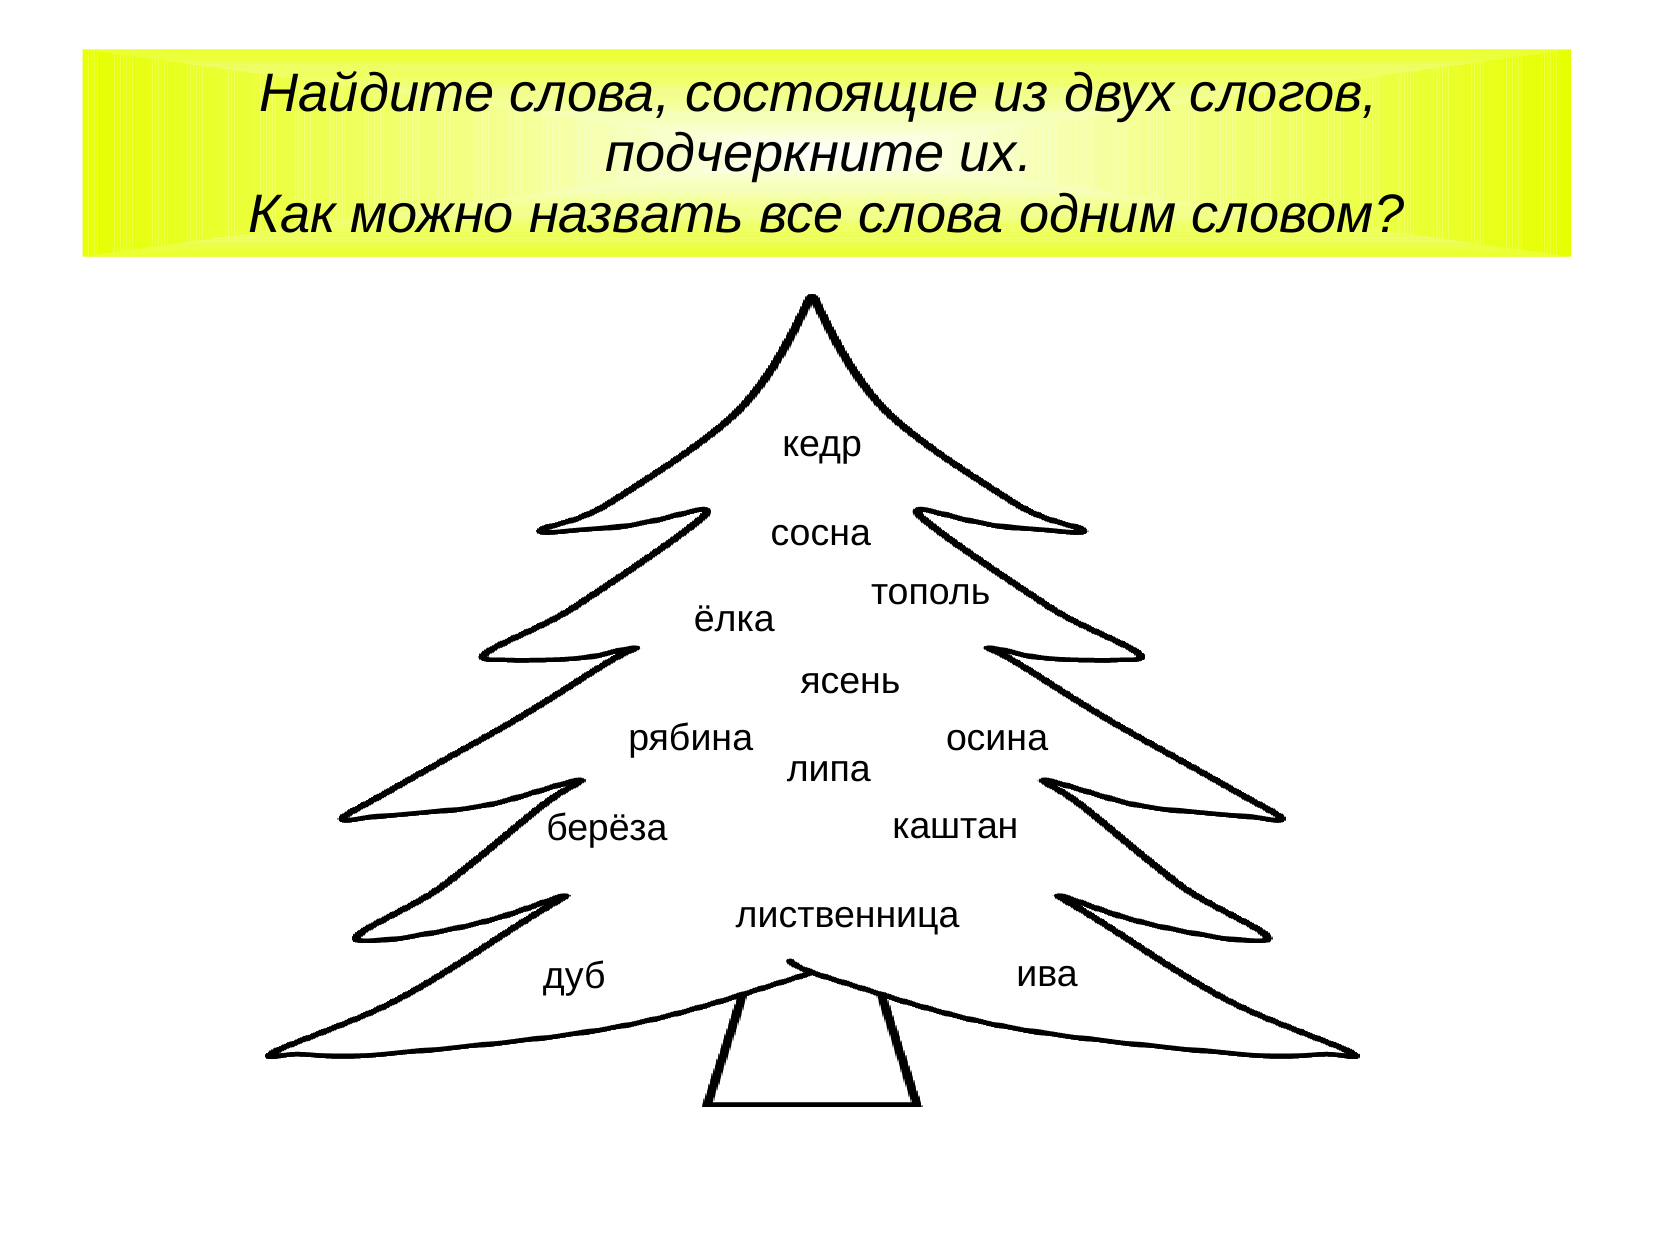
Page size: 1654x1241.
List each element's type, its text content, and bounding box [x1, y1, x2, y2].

text_box ива [1001, 944, 1093, 1002]
text_box липа [772, 740, 886, 798]
text_box ёлка [679, 590, 790, 648]
text_box кедр [767, 415, 886, 473]
text_box дуб [528, 947, 621, 1004]
text_box осина [931, 708, 1063, 766]
text_box берёза [531, 799, 709, 857]
text_box рябина [613, 708, 768, 766]
text_box тополь [856, 563, 1006, 621]
picture [236, 290, 1388, 1109]
text_box ясень [785, 651, 916, 709]
text_box каштан [877, 797, 1034, 855]
title Найдите слова, состоящие из двух слогов, подчеркните их. Как можно назвать все слова одним словом? [82, 49, 1571, 257]
text_box сосна [755, 504, 886, 562]
text_box лиственница [720, 885, 975, 943]
